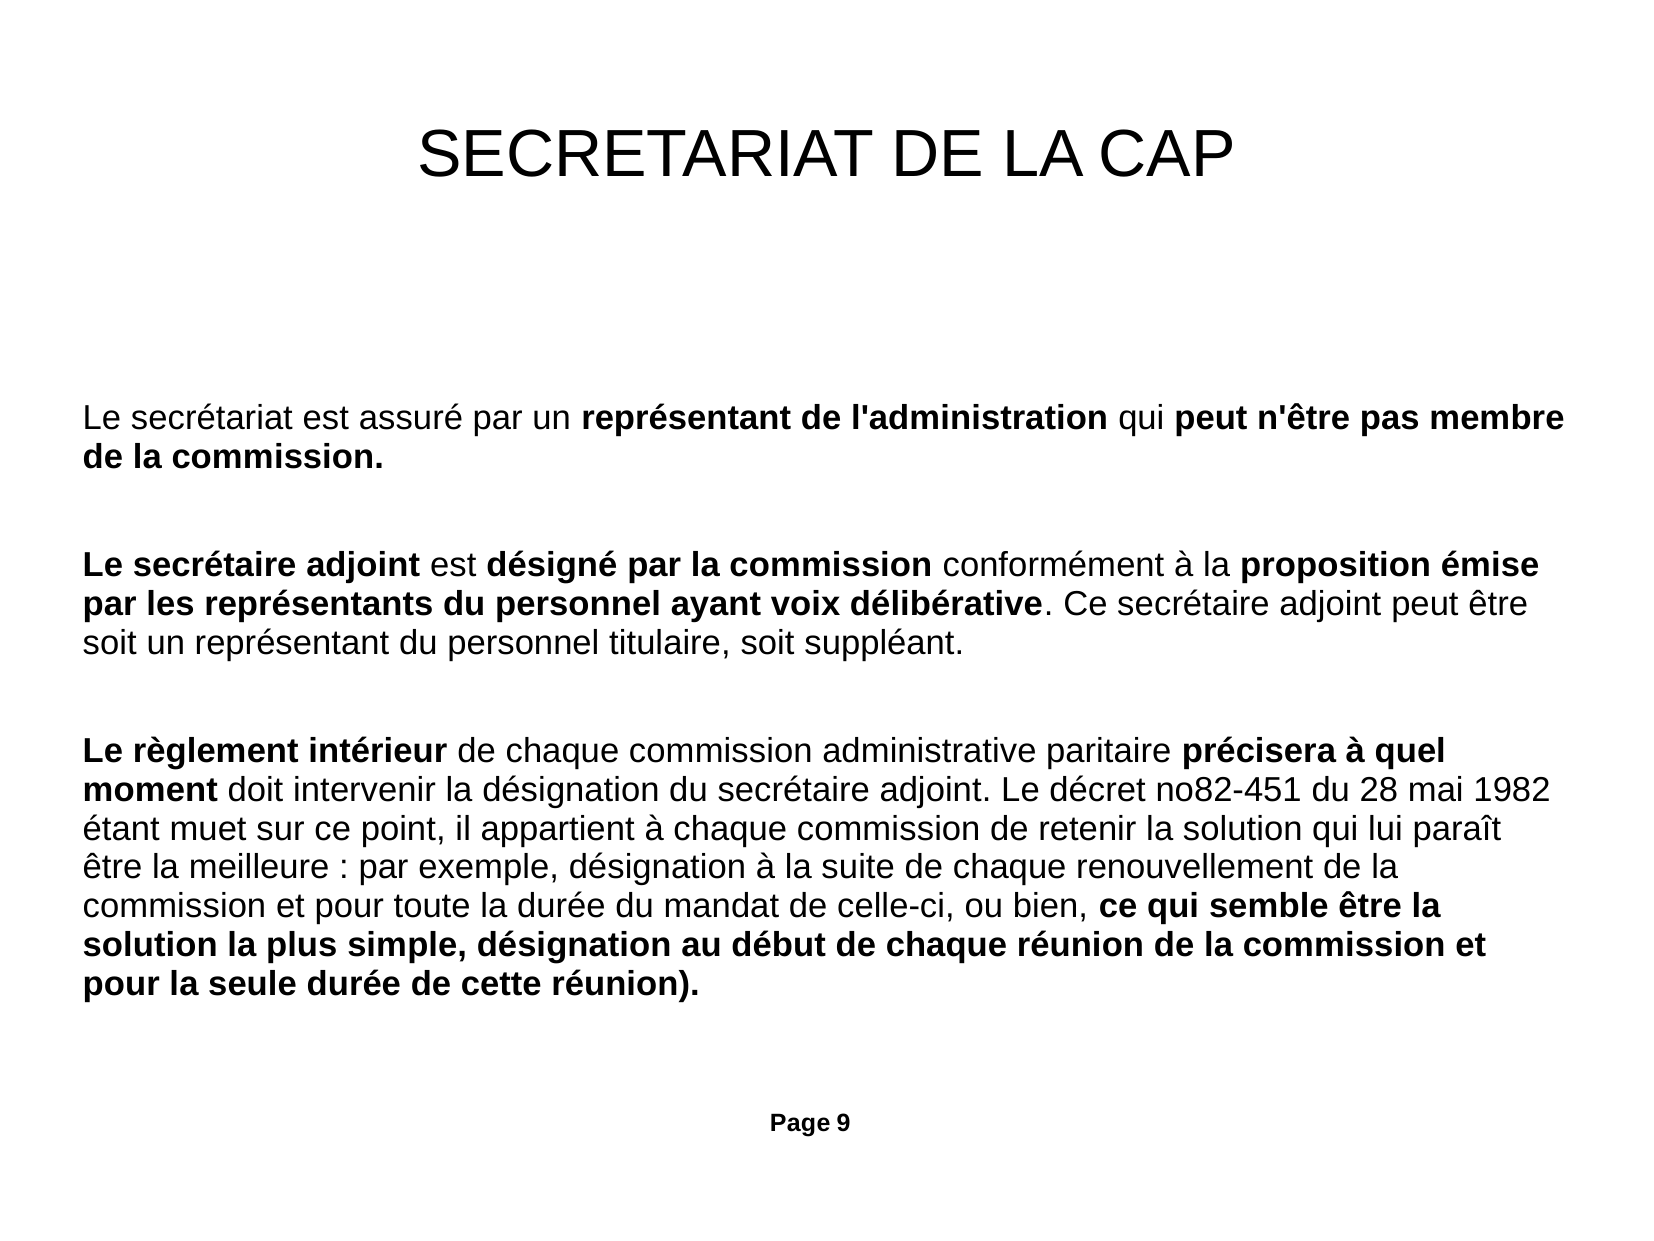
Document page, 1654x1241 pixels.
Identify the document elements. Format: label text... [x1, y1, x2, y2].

chart [767, 1110, 902, 1143]
title SECRETARIAT DE LA CAP [82, 49, 1571, 257]
list Le secrétariat est assuré par un représentant de l'administration qui peut n'être pas membre de la commission. Le secrétaire adjoint est désigné par la commission conformément à la proposition émise par les représentants du personnel ayant voix délibérative. Ce secrétaire adjoint peut être soit un représentant du personnel titulaire, soit suppléant. Le règlement intérieur de chaque commission administrative paritaire précisera à quel moment doit intervenir la désignation du secrétaire adjoint. Le décret no82-451 du 28 mai 1982 étant muet sur ce point, il appartient à chaque commission de retenir la solution qui lui paraît être la meilleure : par exemple, désignation à la suite de chaque renouvellement de la commission et pour toute la durée du mandat de celle-ci, ou bien, ce qui semble être la solution la plus simple, désignation au début de chaque réunion de la commission et pour la seule durée de cette réunion). [82, 290, 1571, 1010]
